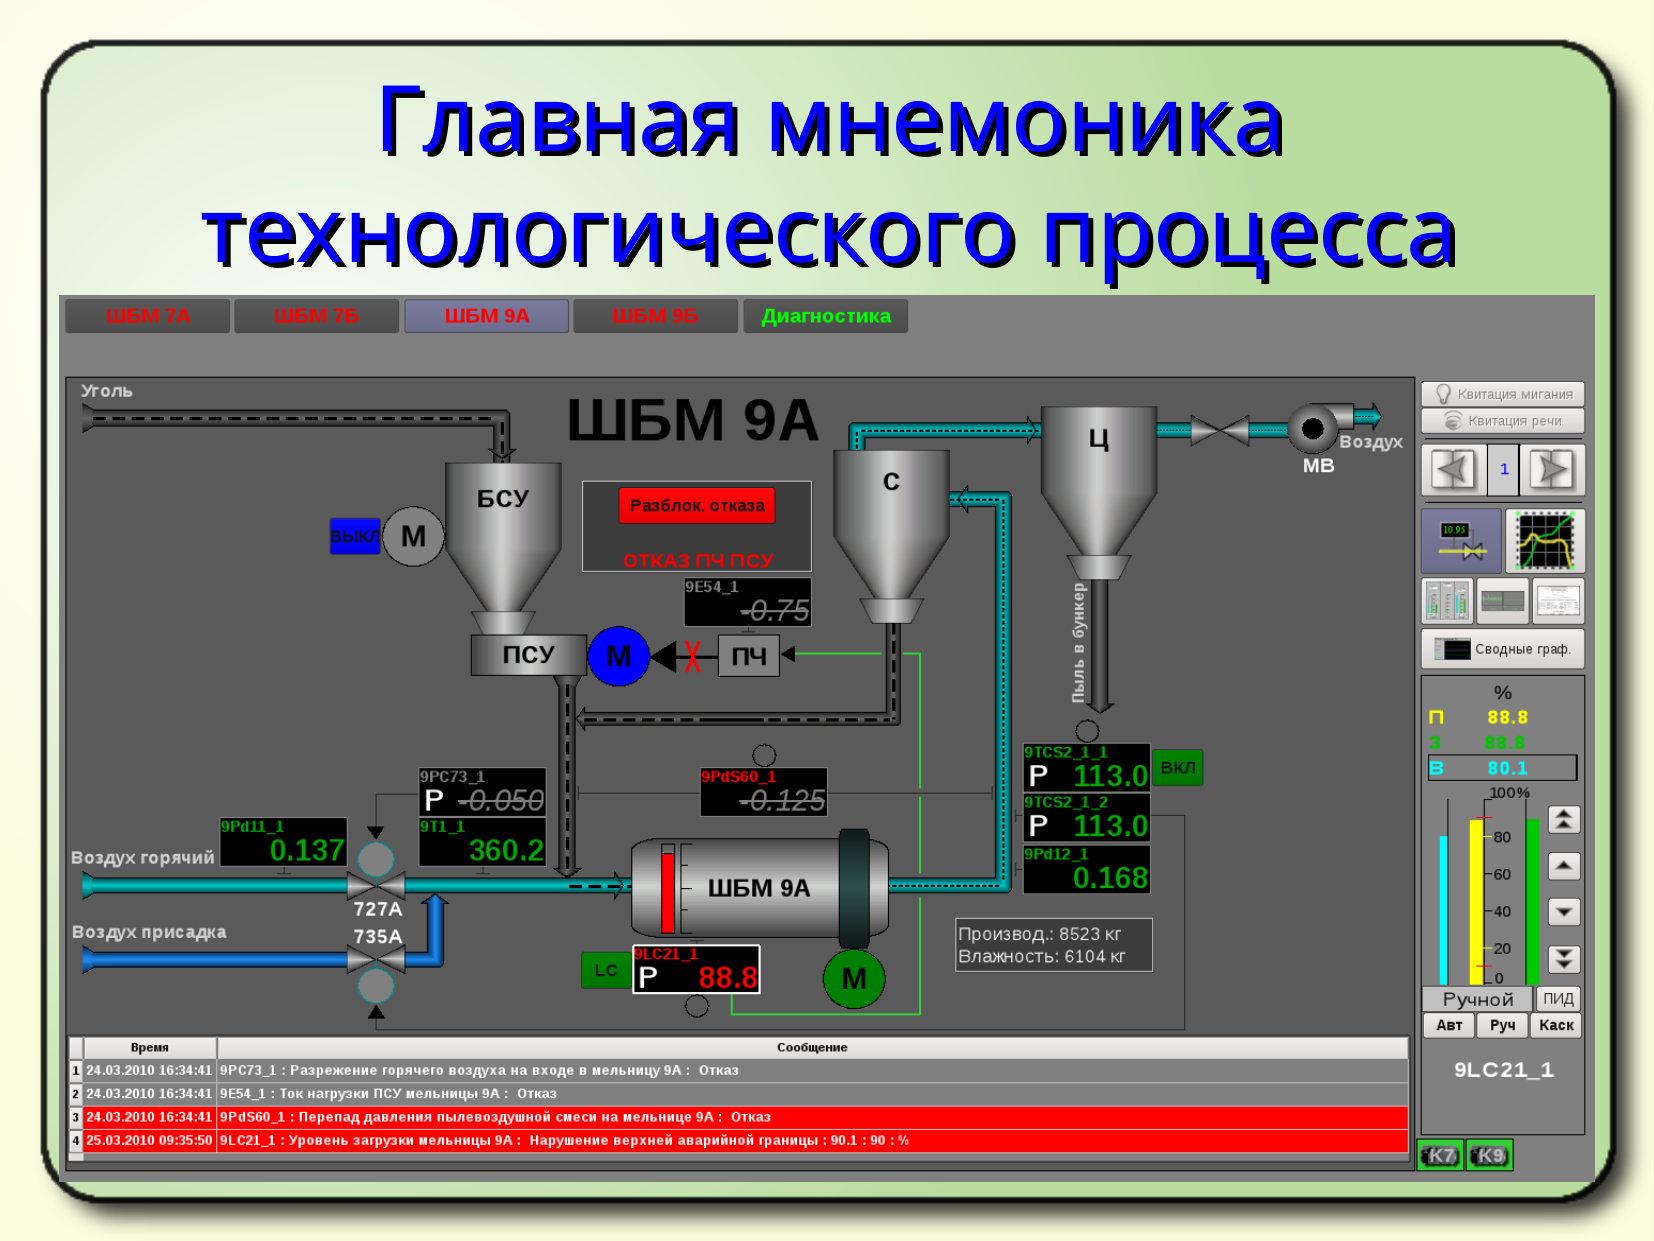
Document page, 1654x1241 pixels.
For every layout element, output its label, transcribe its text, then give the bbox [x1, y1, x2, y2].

picture [0, 0, 1654, 1241]
title Главная мнемоника технологического процесса [124, 37, 1536, 295]
